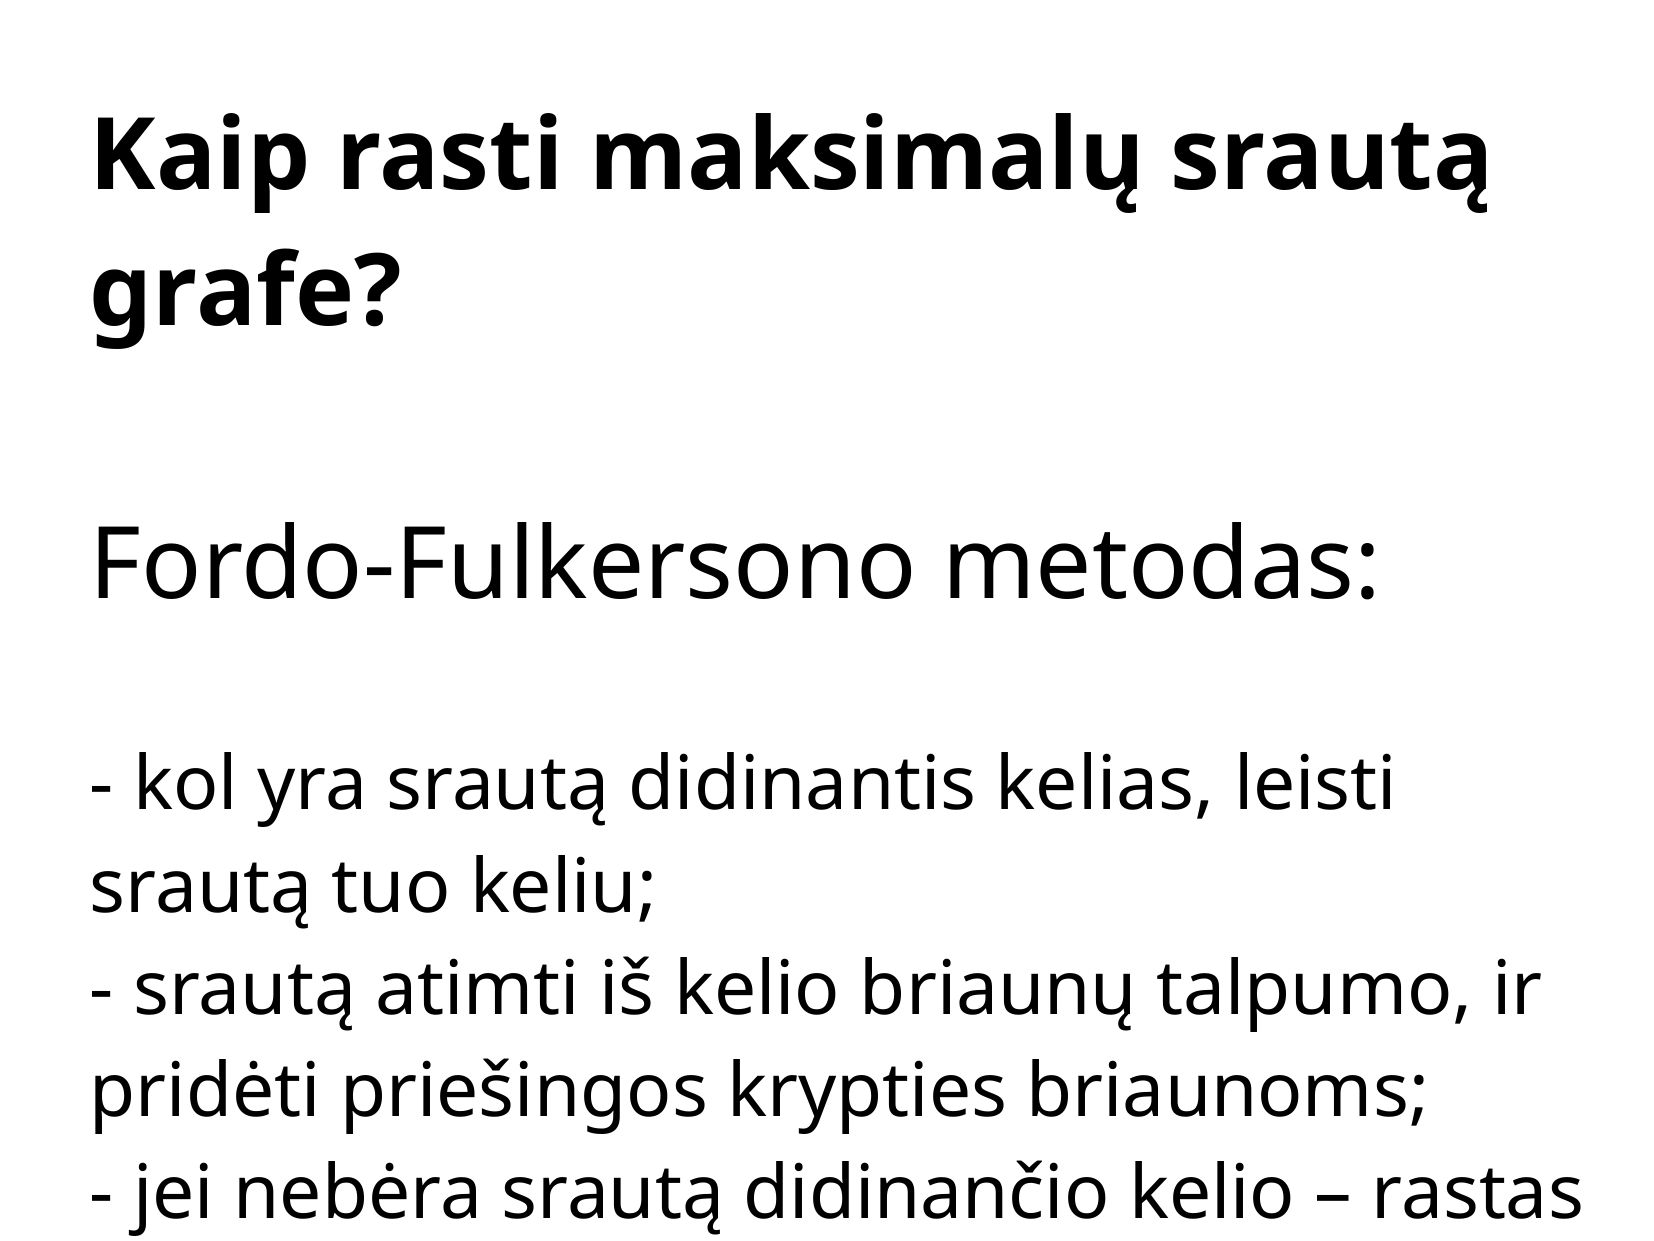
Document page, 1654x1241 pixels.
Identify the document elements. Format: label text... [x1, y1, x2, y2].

text_box Kaip rasti maksimalų srautą grafe? Fordo-Fulkersono metodas: - kol yra srautą didinantis kelias, leisti srautą tuo keliu; - srautą atimti iš kelio briaunų talpumo, ir pridėti priešingos krypties briaunoms; - jei nebėra srautą didinančio kelio – rastas maksimalus srautas. [75, 75, 1613, 1241]
